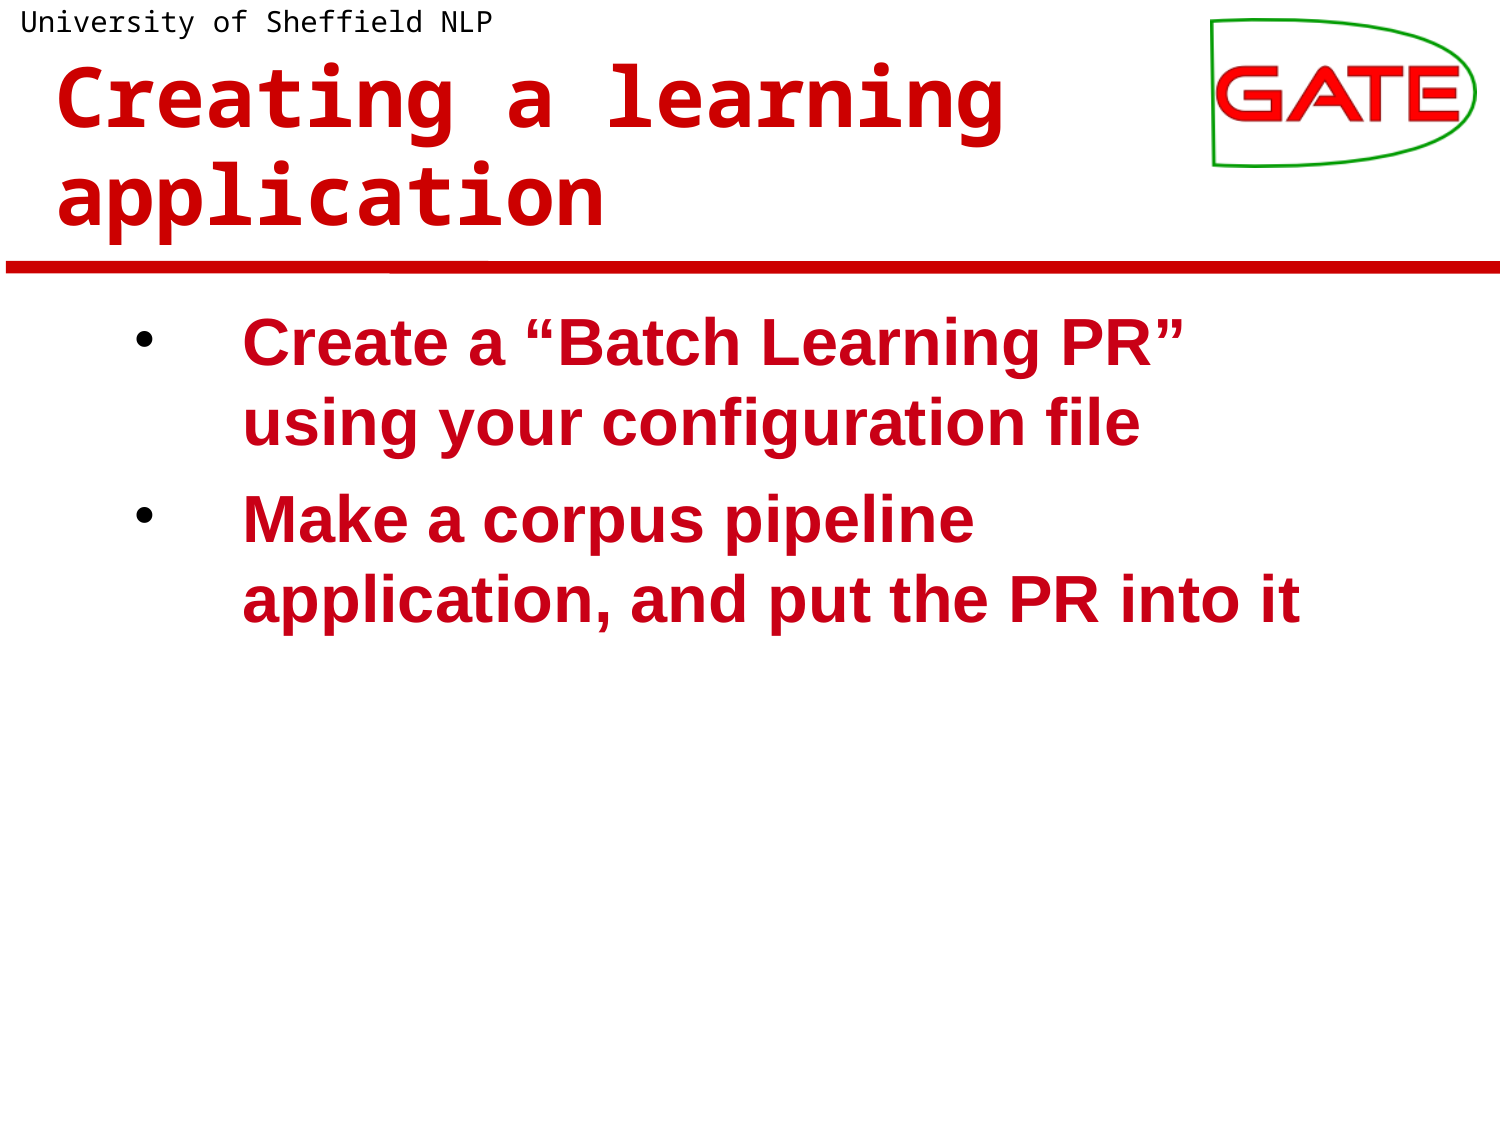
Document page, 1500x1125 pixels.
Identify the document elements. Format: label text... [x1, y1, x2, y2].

list Create a “Batch Learning PR” using your configuration file Make a corpus pipeline application, and put the PR into it [118, 290, 1329, 1093]
title Creating a learning application [41, 37, 1391, 254]
picture [1210, 18, 1477, 168]
